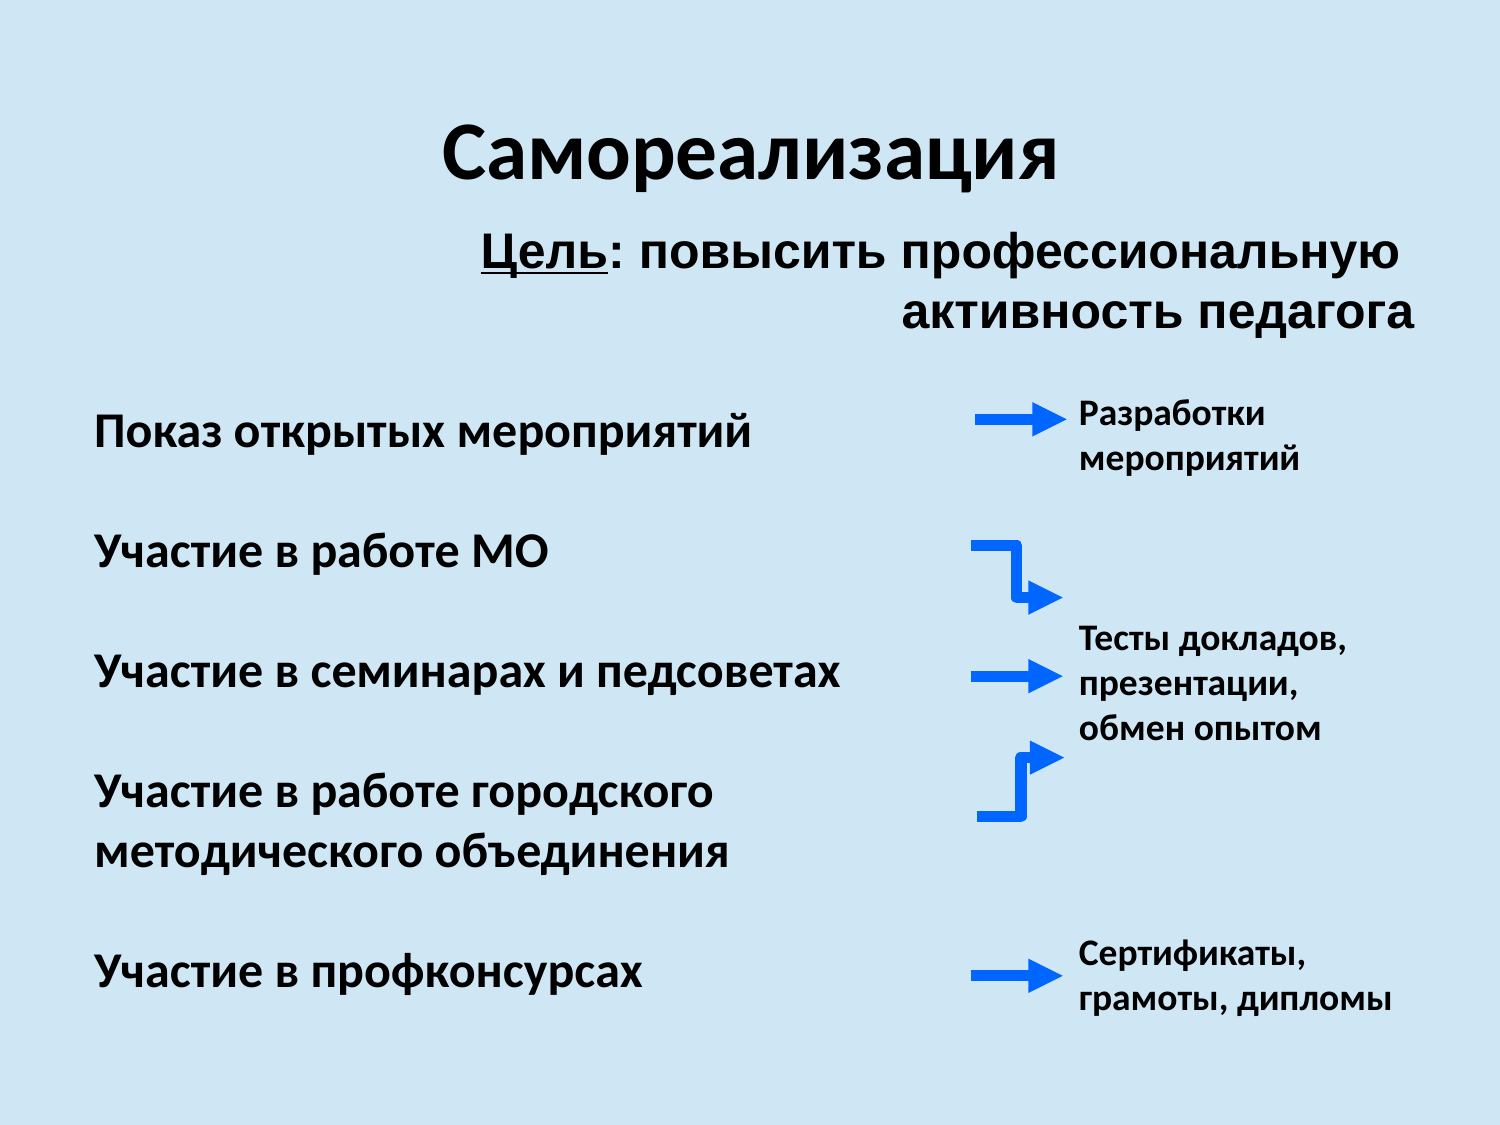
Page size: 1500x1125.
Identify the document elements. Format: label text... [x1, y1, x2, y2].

text_box Самореализация [427, 89, 1076, 205]
text_box Разработки мероприятий Тесты докладов, презентации, обмен опытом Сертификаты, грамоты, дипломы [1064, 380, 1416, 1026]
text_box Показ открытых мероприятий Участие в работе МО Участие в семинарах и педсоветах Участие в работе городского методического объединения Участие в профконсурсах [79, 390, 856, 1006]
text_box Цель: повысить профессиональную активность педагога [456, 211, 1430, 347]
